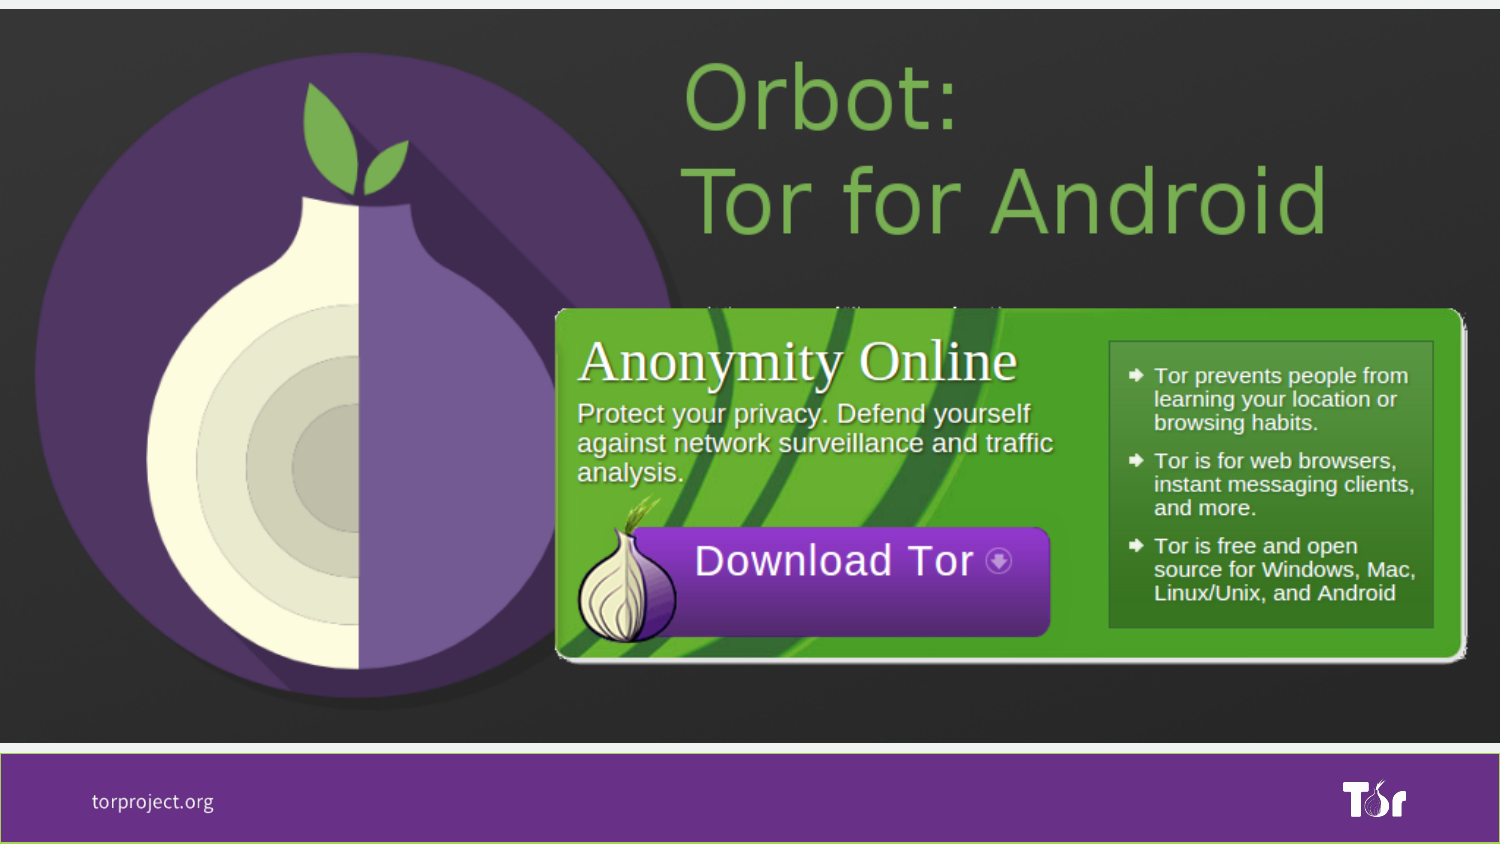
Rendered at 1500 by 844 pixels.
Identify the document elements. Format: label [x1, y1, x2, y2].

picture [75, 780, 604, 821]
picture [1343, 778, 1406, 817]
picture [0, 9, 1500, 743]
